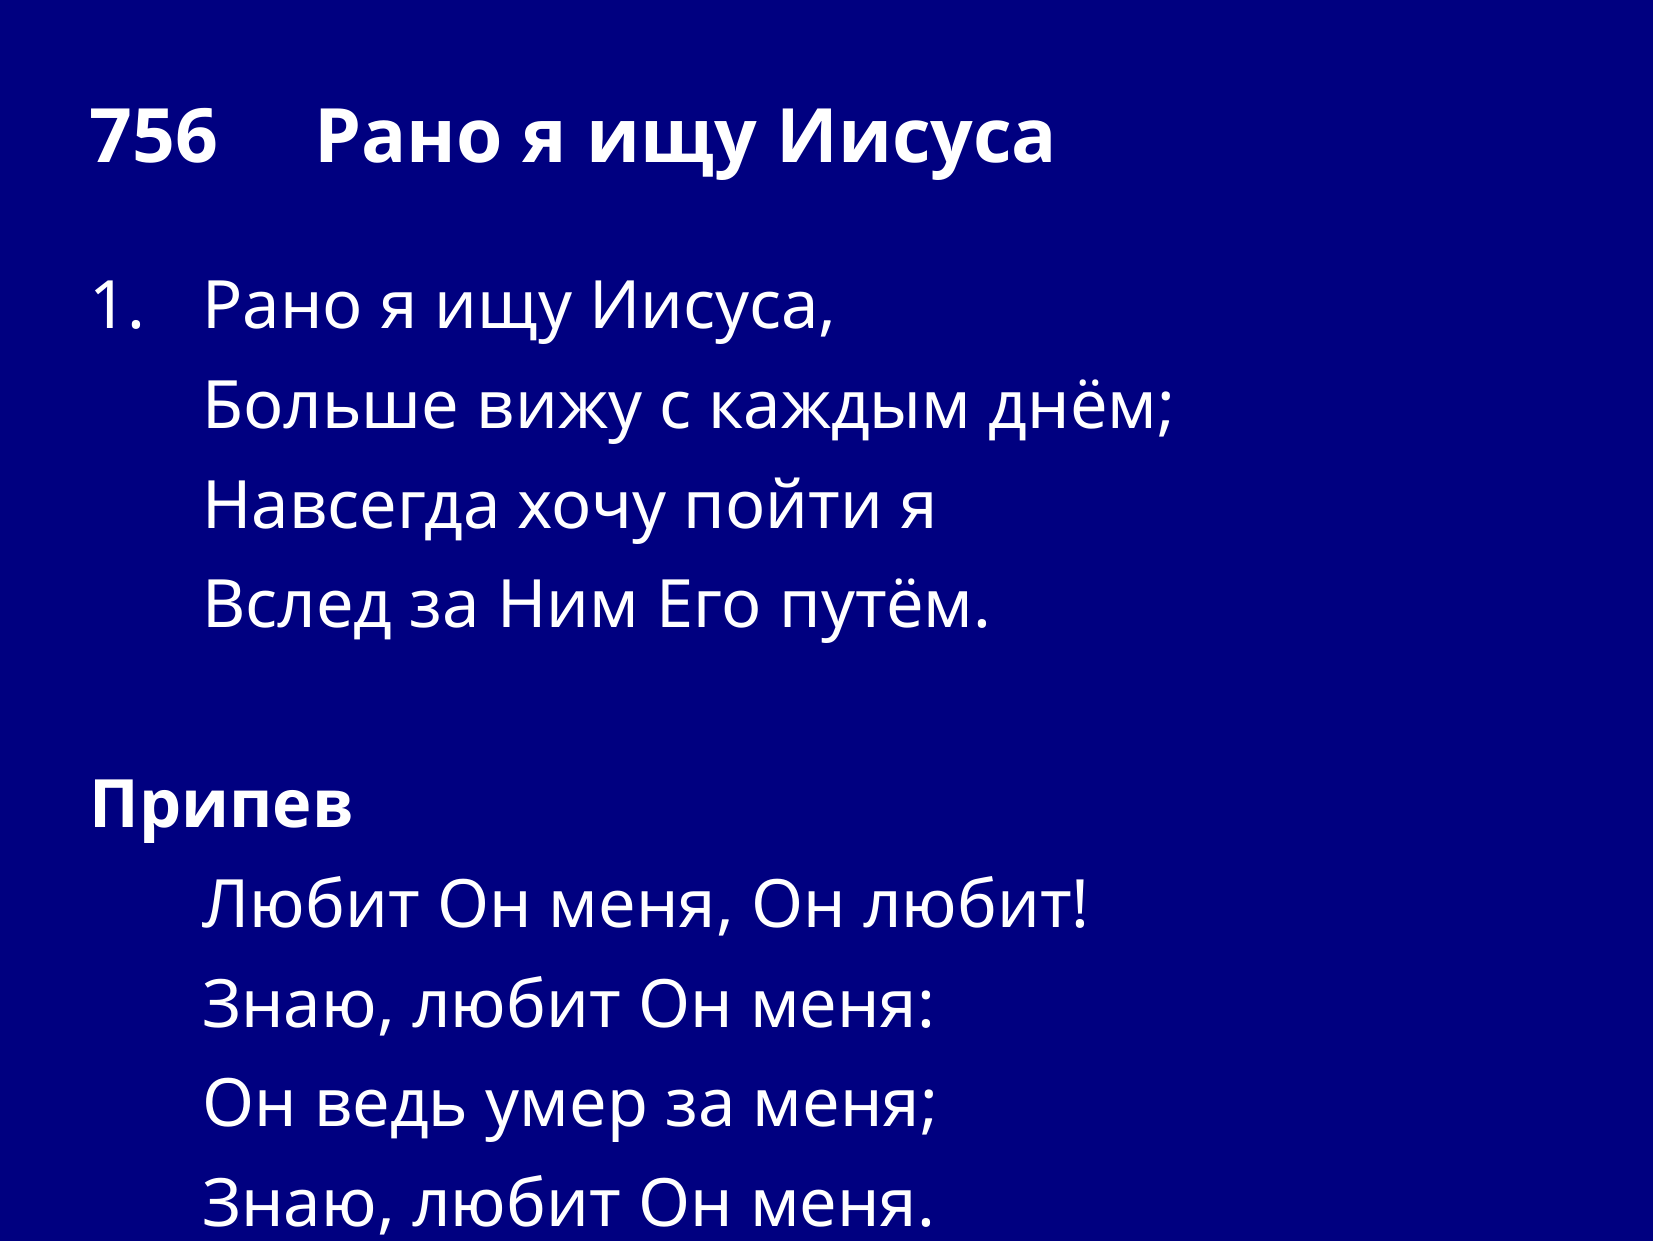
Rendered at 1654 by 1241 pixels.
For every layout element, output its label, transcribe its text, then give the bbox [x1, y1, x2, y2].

text_box 1. Рано я ищу Иисуса, Больше вижу с каждым днём; Навсегда хочу пойти я Вслед за Ним Его путём. Припев Любит Он меня, Он любит! Знаю, любит Он меня: Он ведь умер за меня; Знаю, любит Он меня. [75, 188, 1576, 1163]
text_box 756 Рано я ищу Иисуса [75, 75, 1576, 188]
